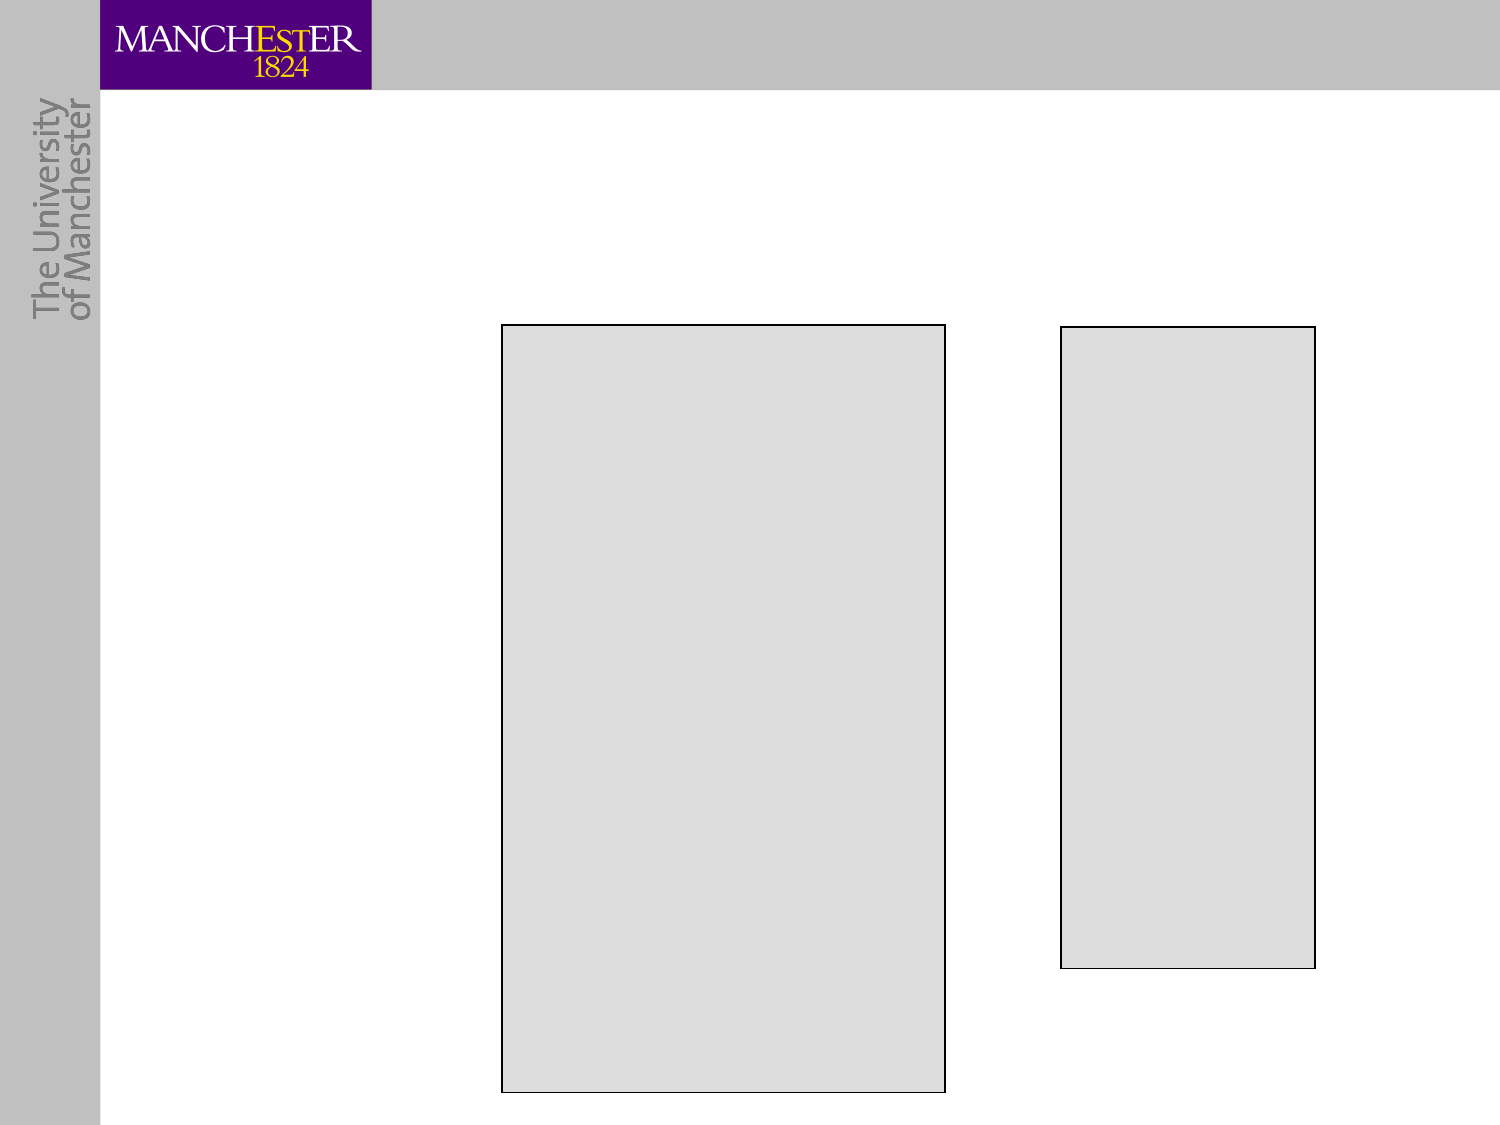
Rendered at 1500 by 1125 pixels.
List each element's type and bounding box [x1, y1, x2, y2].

picture [0, 0, 372, 320]
text_box [501, 324, 945, 1093]
text_box [1060, 327, 1315, 969]
